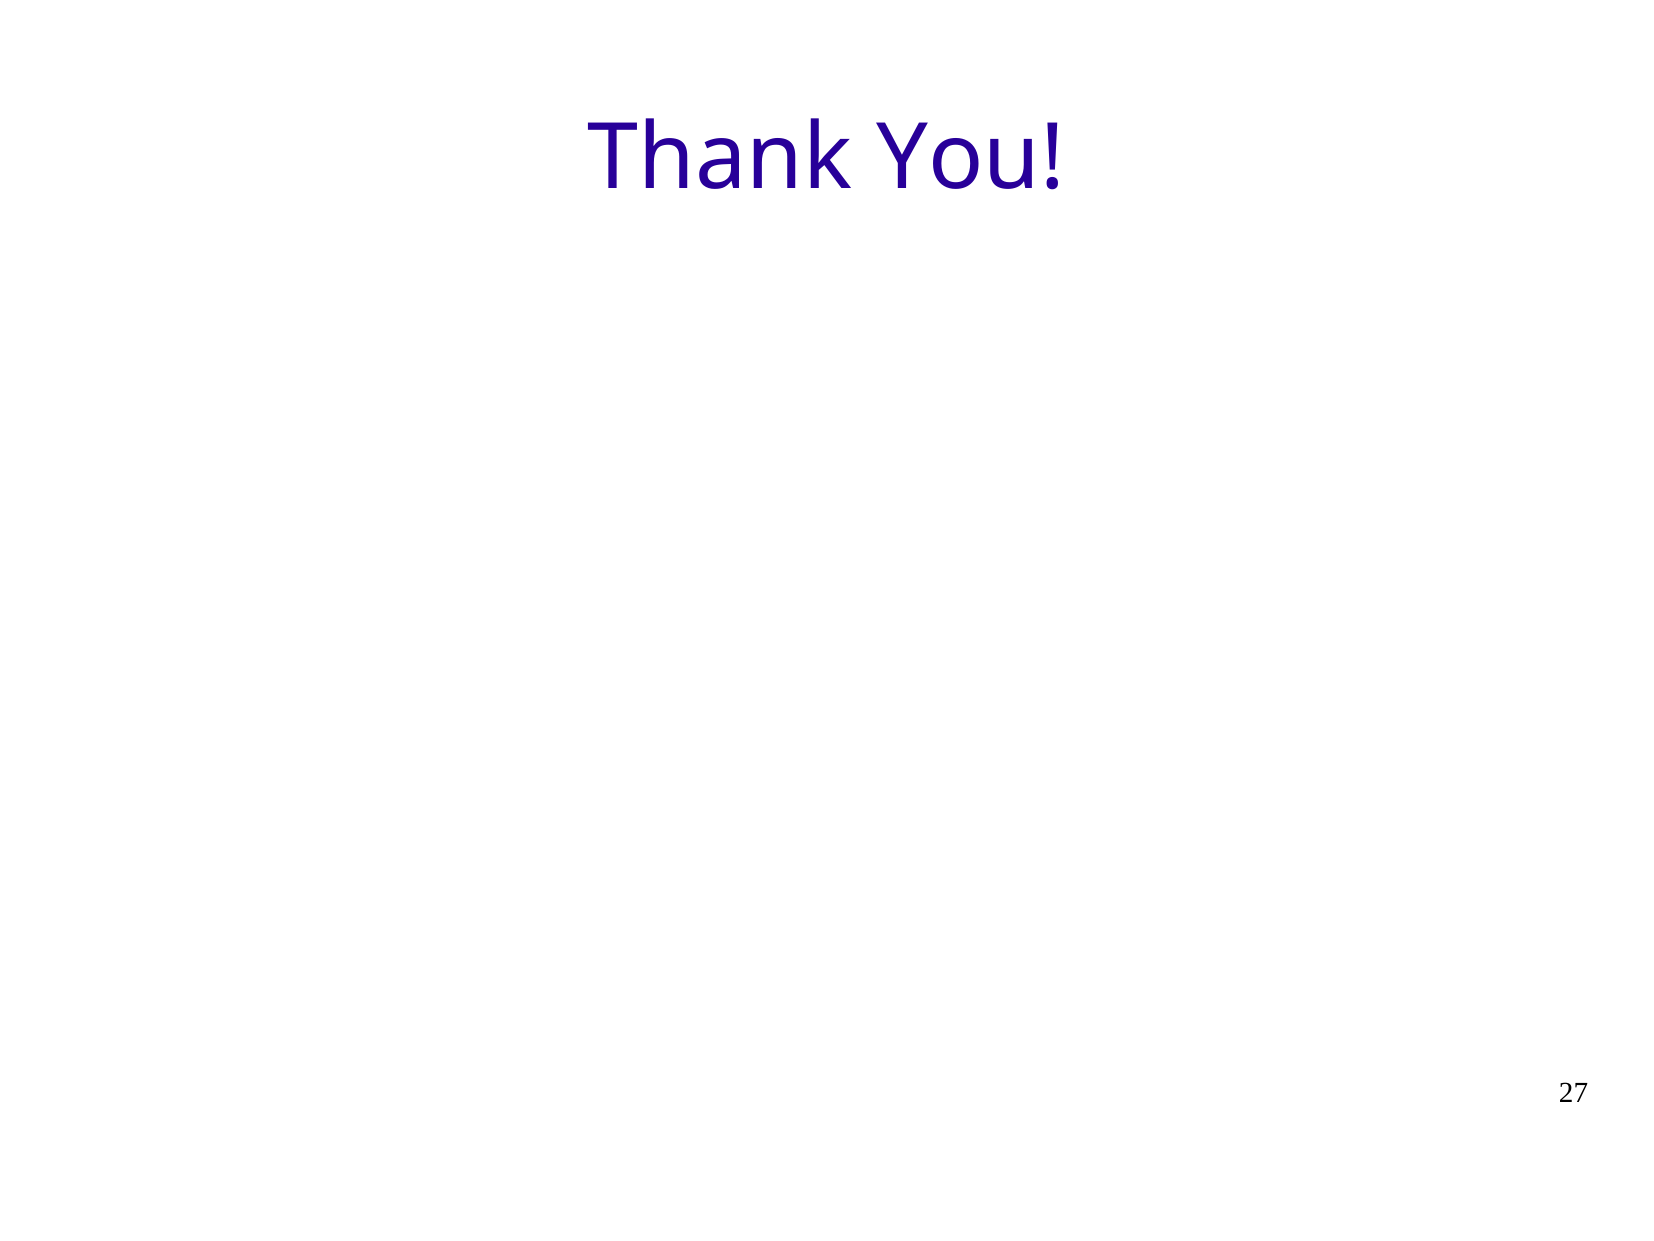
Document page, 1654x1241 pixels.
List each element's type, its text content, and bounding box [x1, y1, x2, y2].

title Thank You! [82, 49, 1571, 257]
